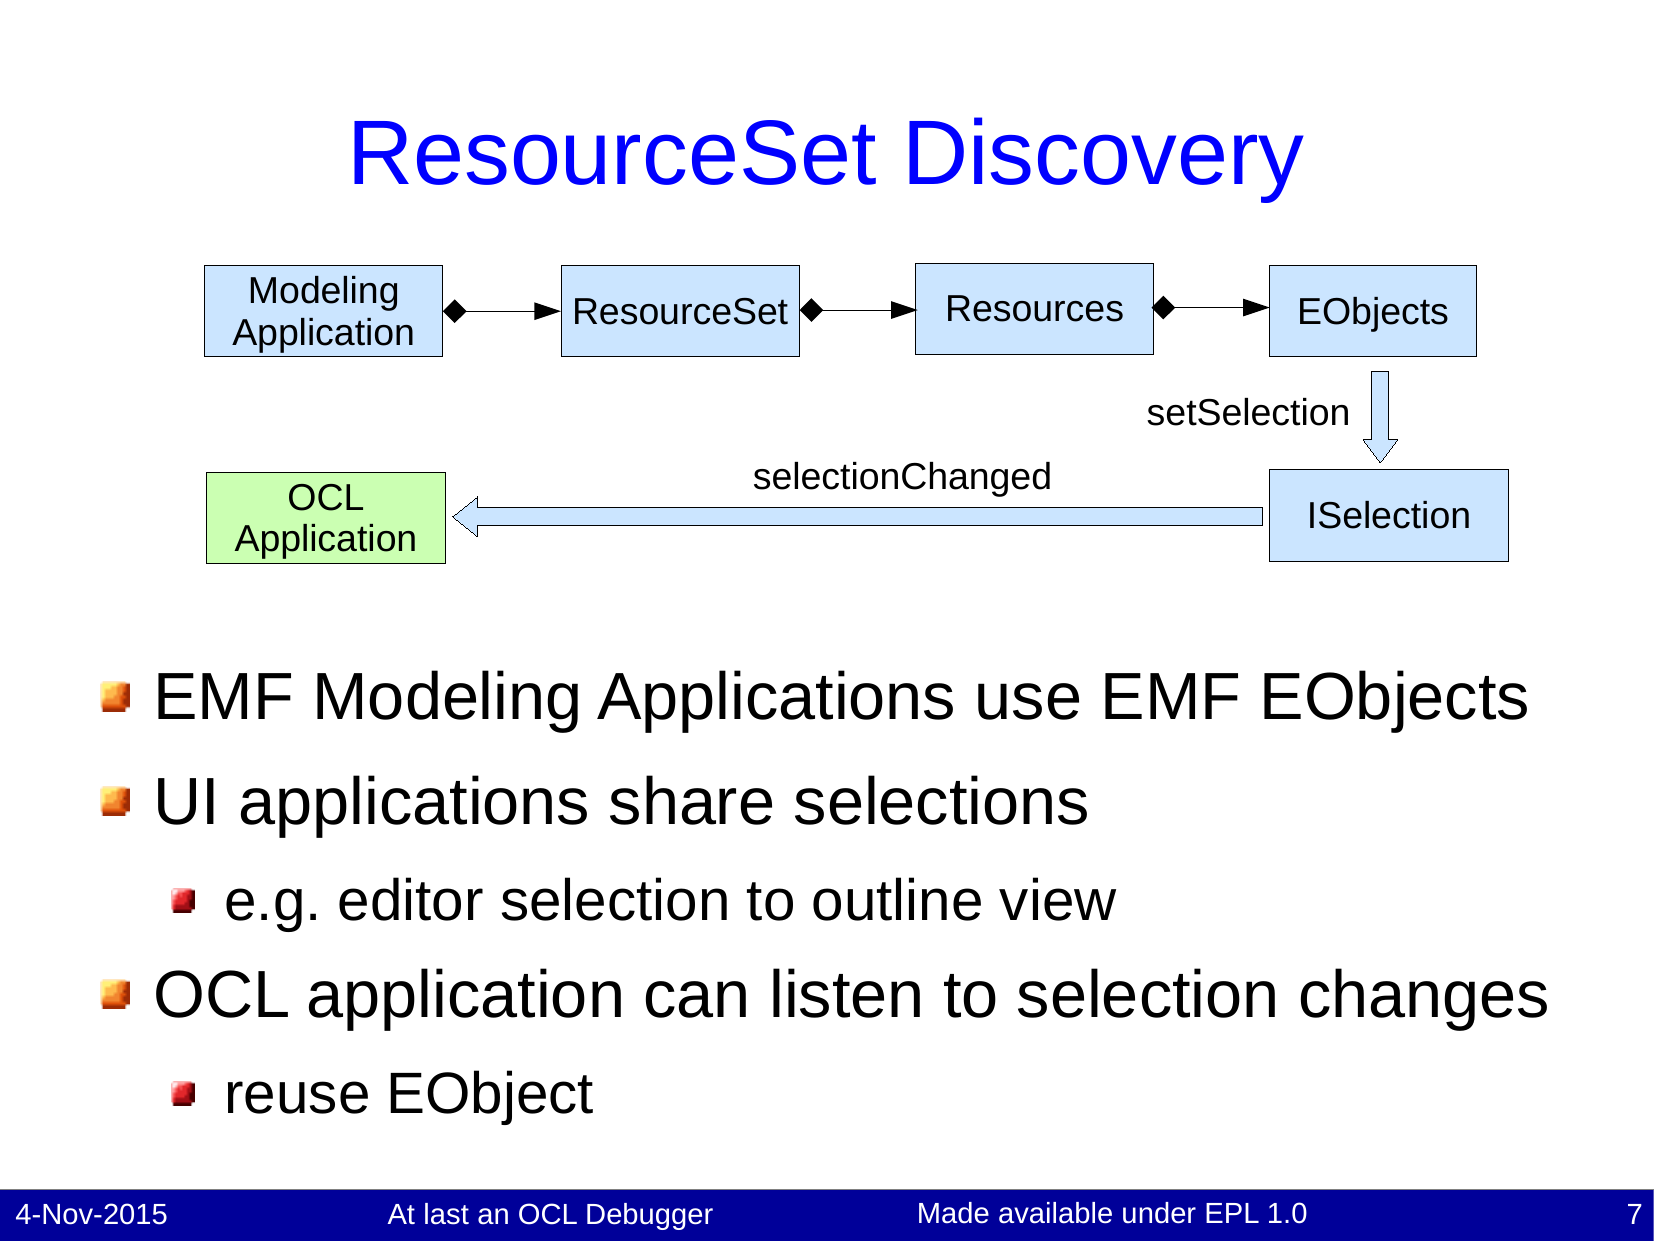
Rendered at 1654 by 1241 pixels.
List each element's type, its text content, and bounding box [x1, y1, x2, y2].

text_box [1364, 371, 1398, 463]
text_box [452, 496, 1263, 537]
text_box ResourceSet [561, 265, 800, 357]
text_box OCL Application [206, 472, 446, 564]
title ResourceSet Discovery [82, 49, 1571, 257]
text_box ISelection [1269, 469, 1509, 562]
text_box EObjects [1269, 265, 1477, 357]
text_box setSelection [1131, 383, 1366, 441]
text_box selectionChanged [738, 447, 1067, 505]
text_box Modeling Application [204, 265, 443, 357]
text_box Resources [915, 263, 1154, 355]
list EMF Modeling Applications use EMF EObjects UI applications share selections e.g. editor selection to outline view OCL application can listen to selection changes reuse EObject [82, 659, 1571, 1126]
